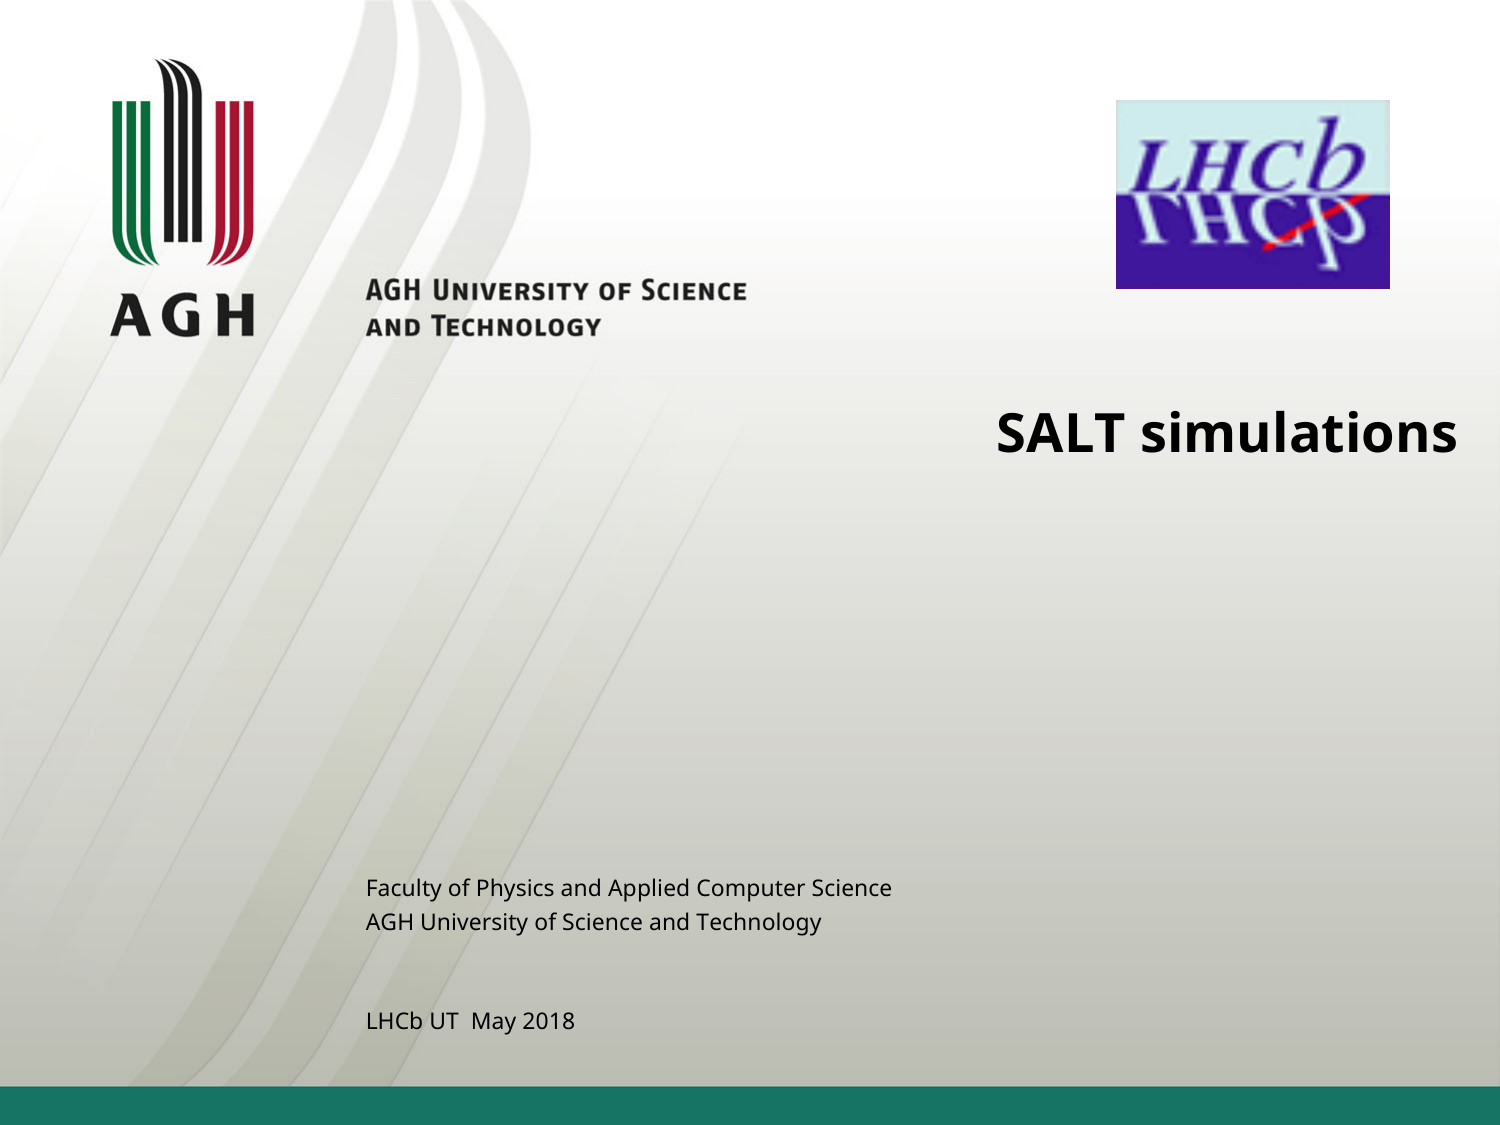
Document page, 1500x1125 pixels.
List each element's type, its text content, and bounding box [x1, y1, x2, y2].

title SALT simulations [53, 389, 1459, 637]
picture [0, 0, 1500, 1125]
text_box Faculty of Physics and Applied Computer Science AGH University of Science and Technology LHCb UT May 2018 [365, 868, 1376, 1006]
